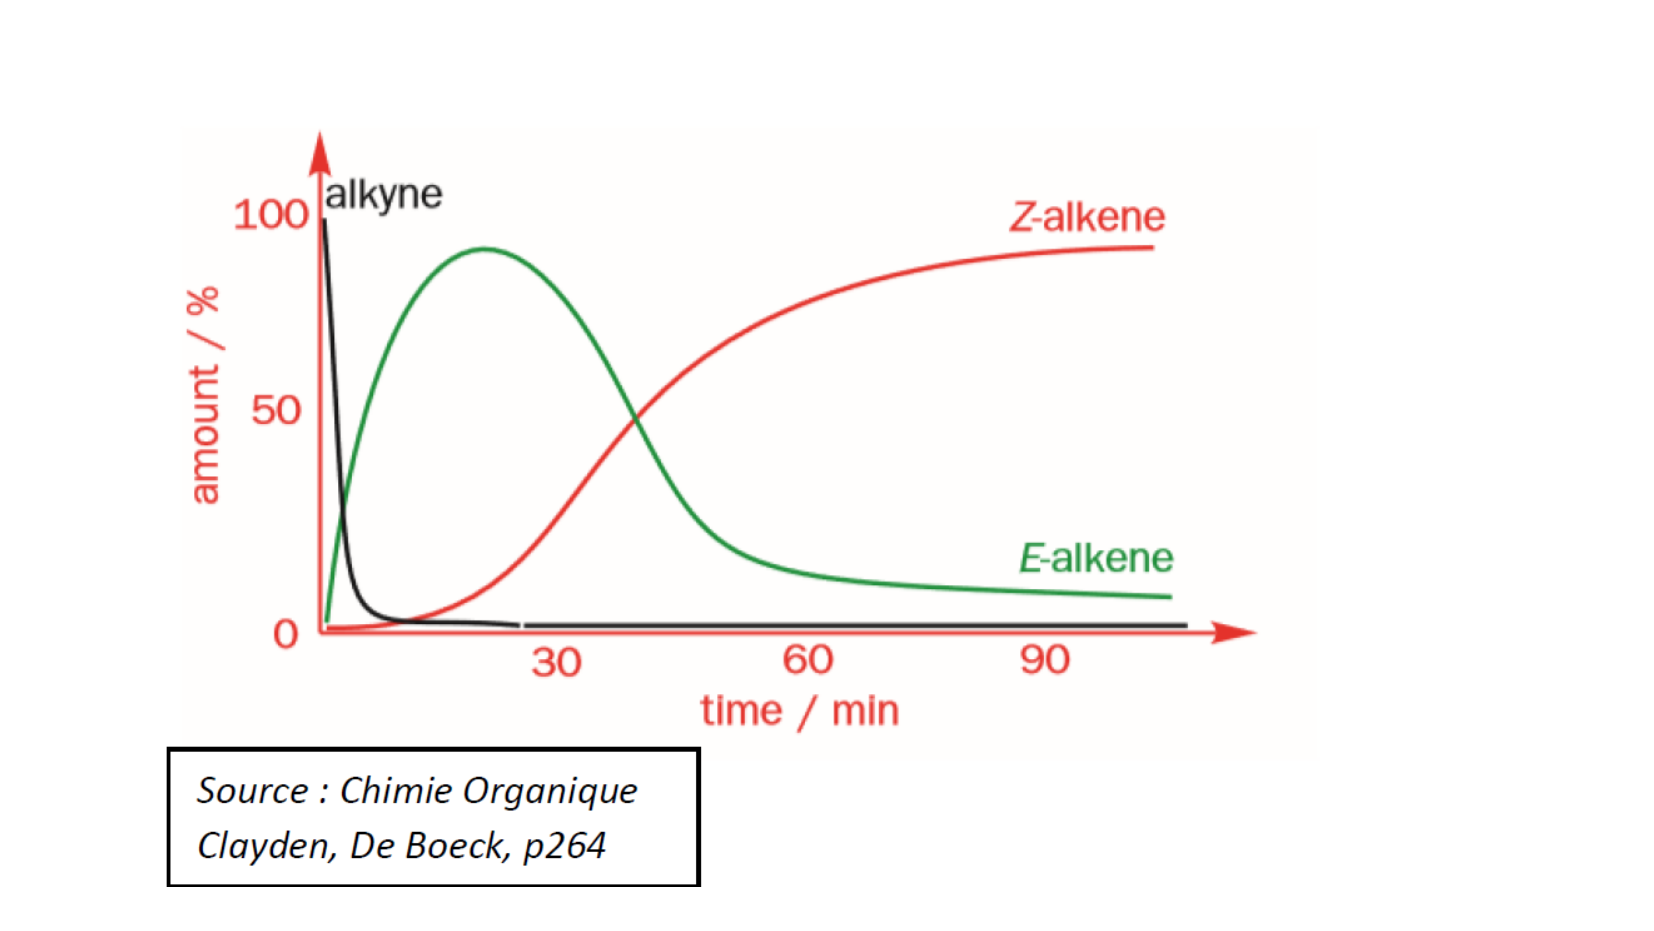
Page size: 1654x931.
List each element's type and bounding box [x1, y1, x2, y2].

picture [103, 65, 1561, 887]
